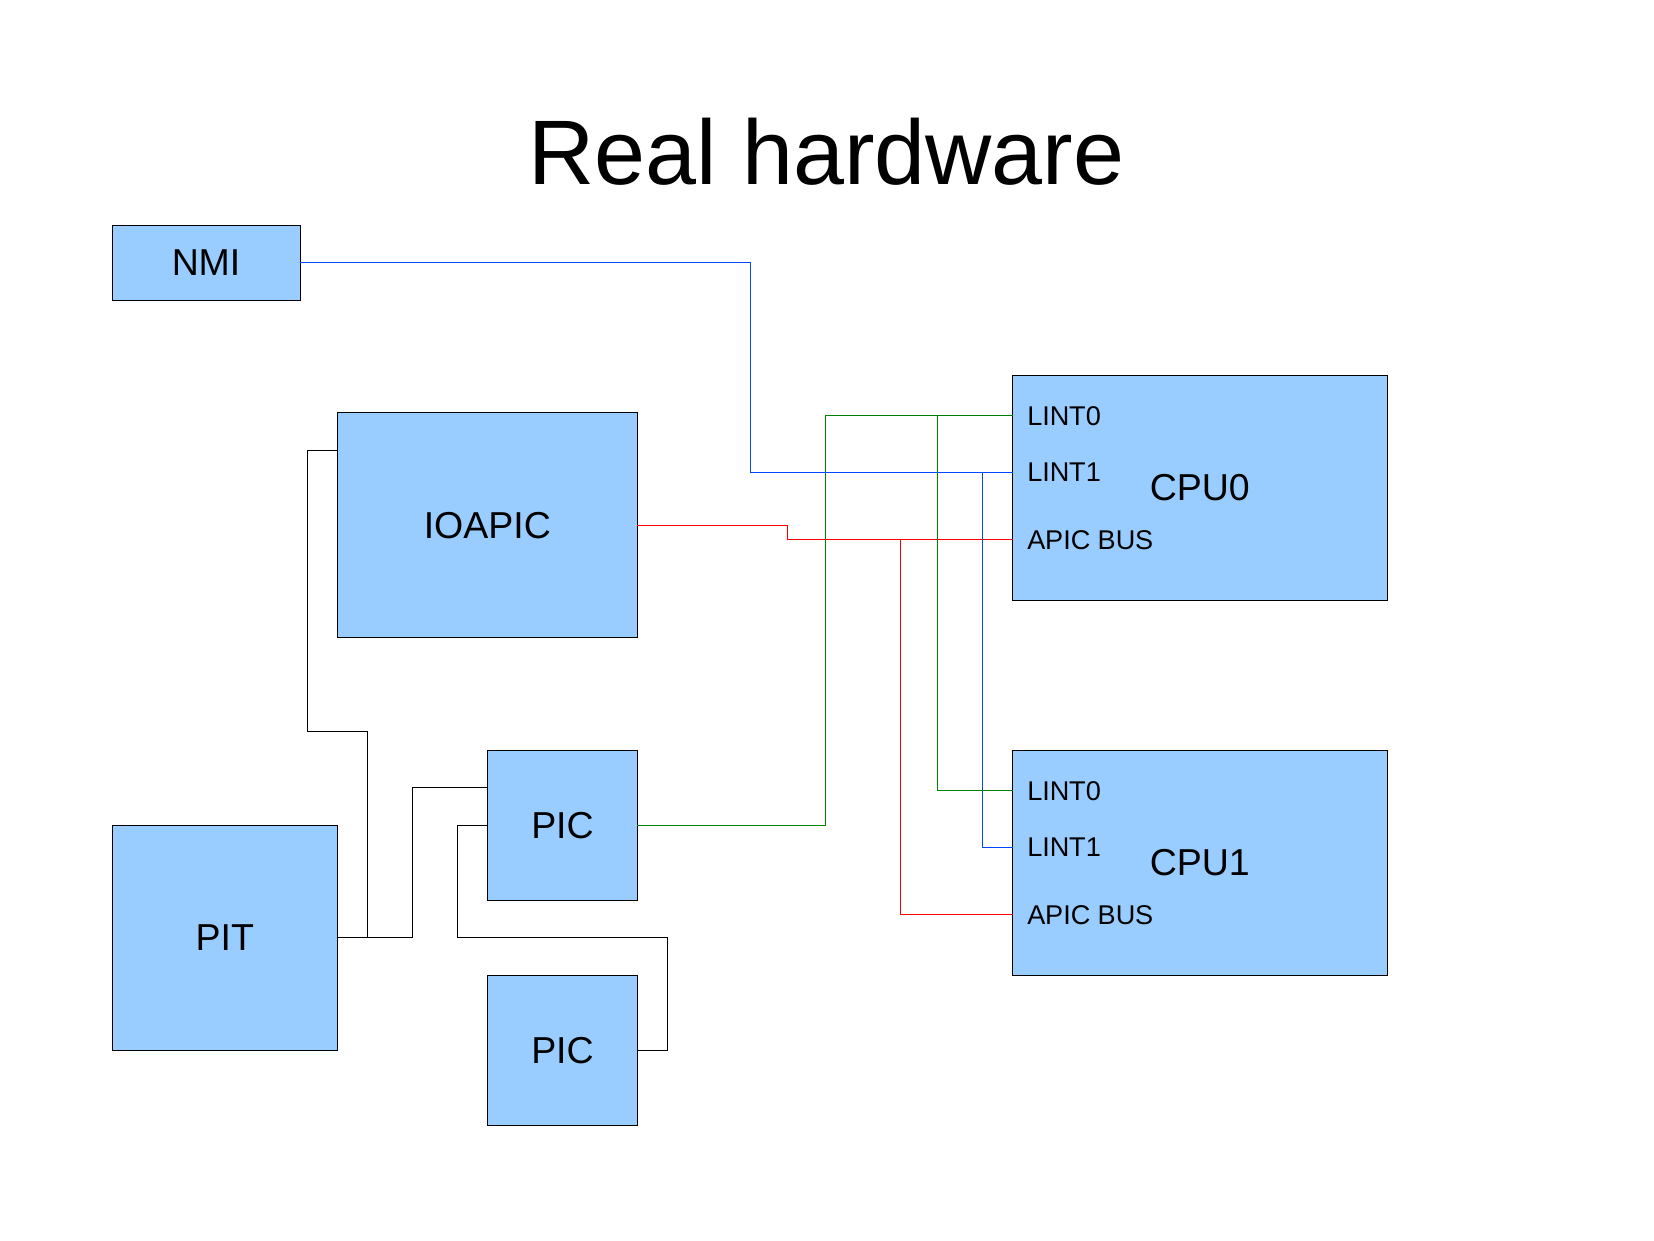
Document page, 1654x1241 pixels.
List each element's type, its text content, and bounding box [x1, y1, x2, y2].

text_box LINT0 [1012, 768, 1163, 814]
text_box APIC BUS [1012, 892, 1201, 938]
text_box CPU0 [1012, 375, 1388, 601]
text_box NMI [112, 225, 301, 301]
text_box APIC BUS [1012, 517, 1201, 563]
text_box LINT0 [1012, 393, 1163, 439]
text_box LINT1 [1012, 450, 1163, 496]
text_box PIT [112, 825, 338, 1051]
text_box PIC [487, 975, 638, 1126]
text_box CPU1 [1012, 750, 1388, 976]
title Real hardware [82, 56, 1571, 250]
text_box IOAPIC [337, 412, 638, 638]
text_box PIC [487, 750, 638, 901]
text_box LINT1 [1012, 825, 1163, 871]
